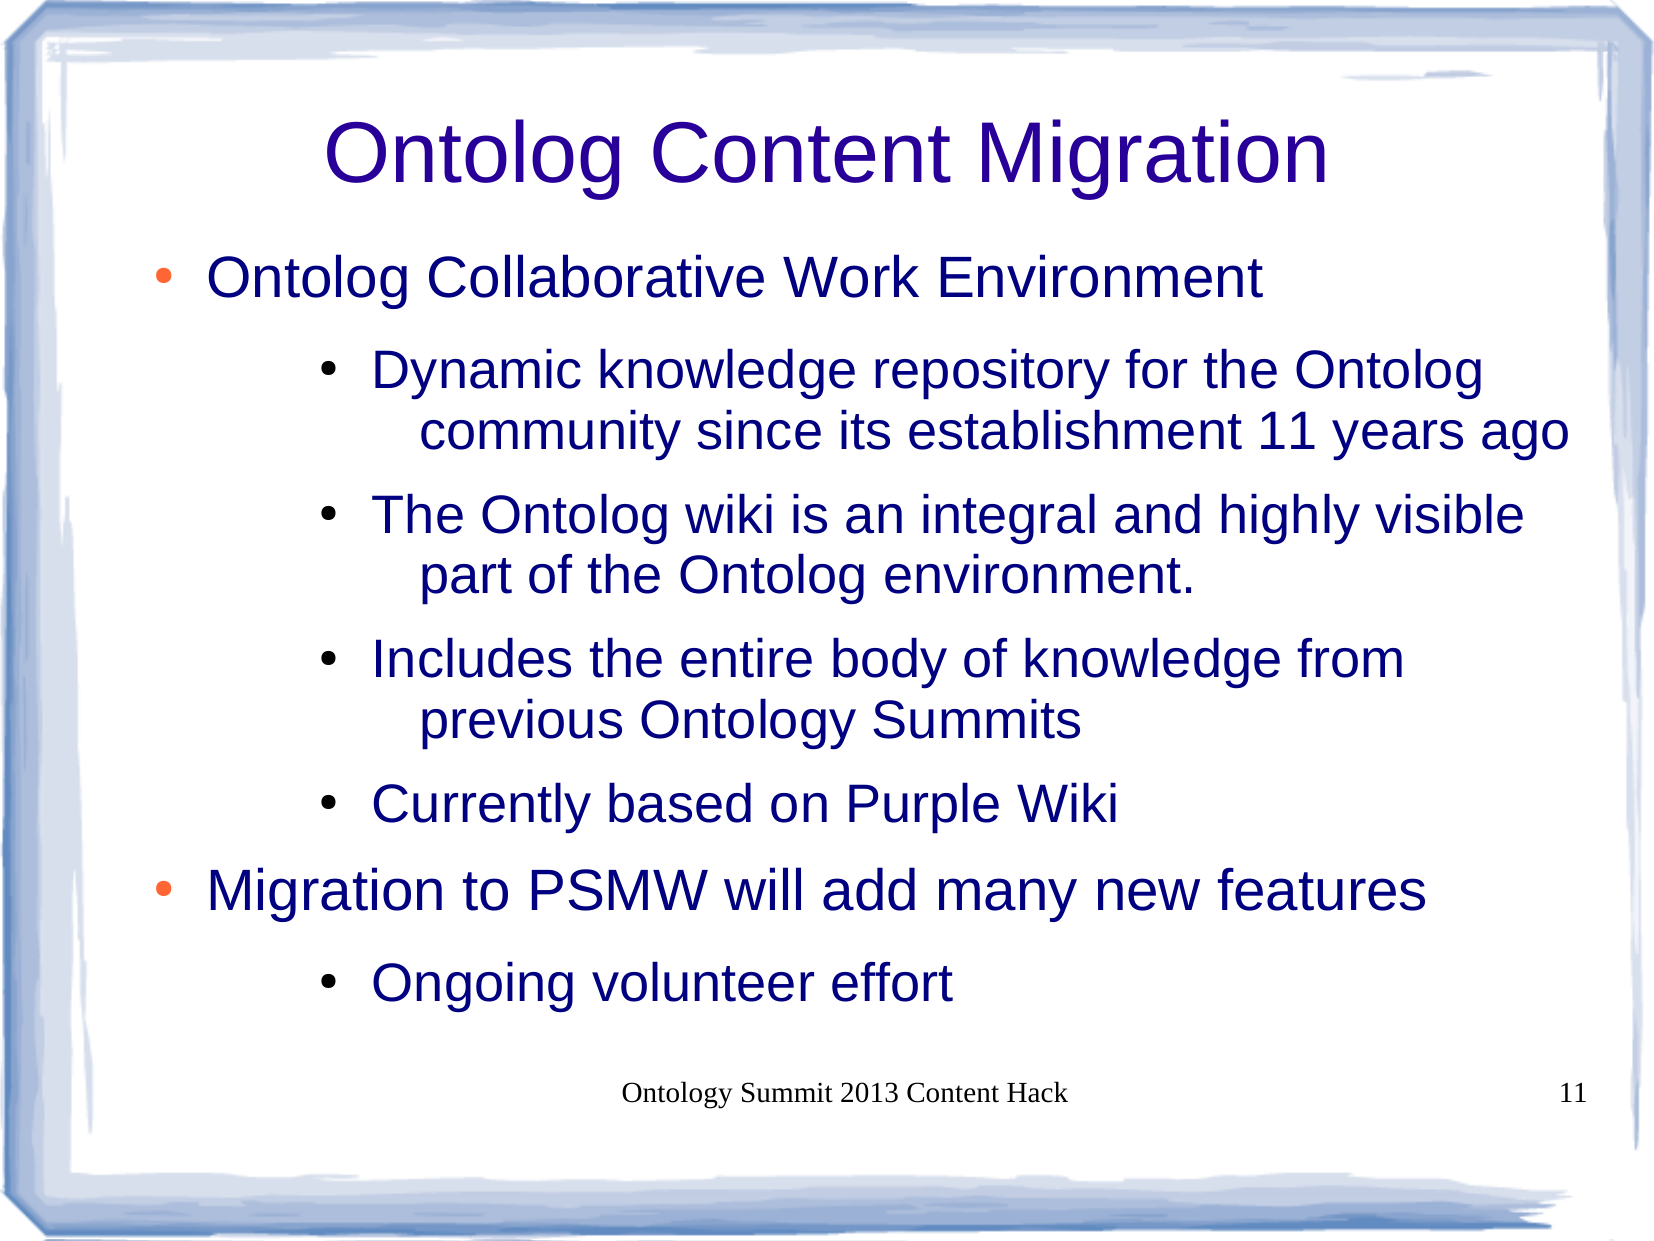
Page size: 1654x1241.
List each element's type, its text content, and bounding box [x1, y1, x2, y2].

list Ontolog Collaborative Work Environment Dynamic knowledge repository for the Ontolog community since its establishment 11 years ago The Ontolog wiki is an integral and highly visible part of the Ontolog environment. Includes the entire body of knowledge from previous Ontology Summits Currently based on Purple Wiki Migration to PSMW will add many new features Ongoing volunteer effort [135, 245, 1589, 1049]
title Ontolog Content Migration [82, 49, 1571, 257]
picture [0, 0, 1654, 1241]
